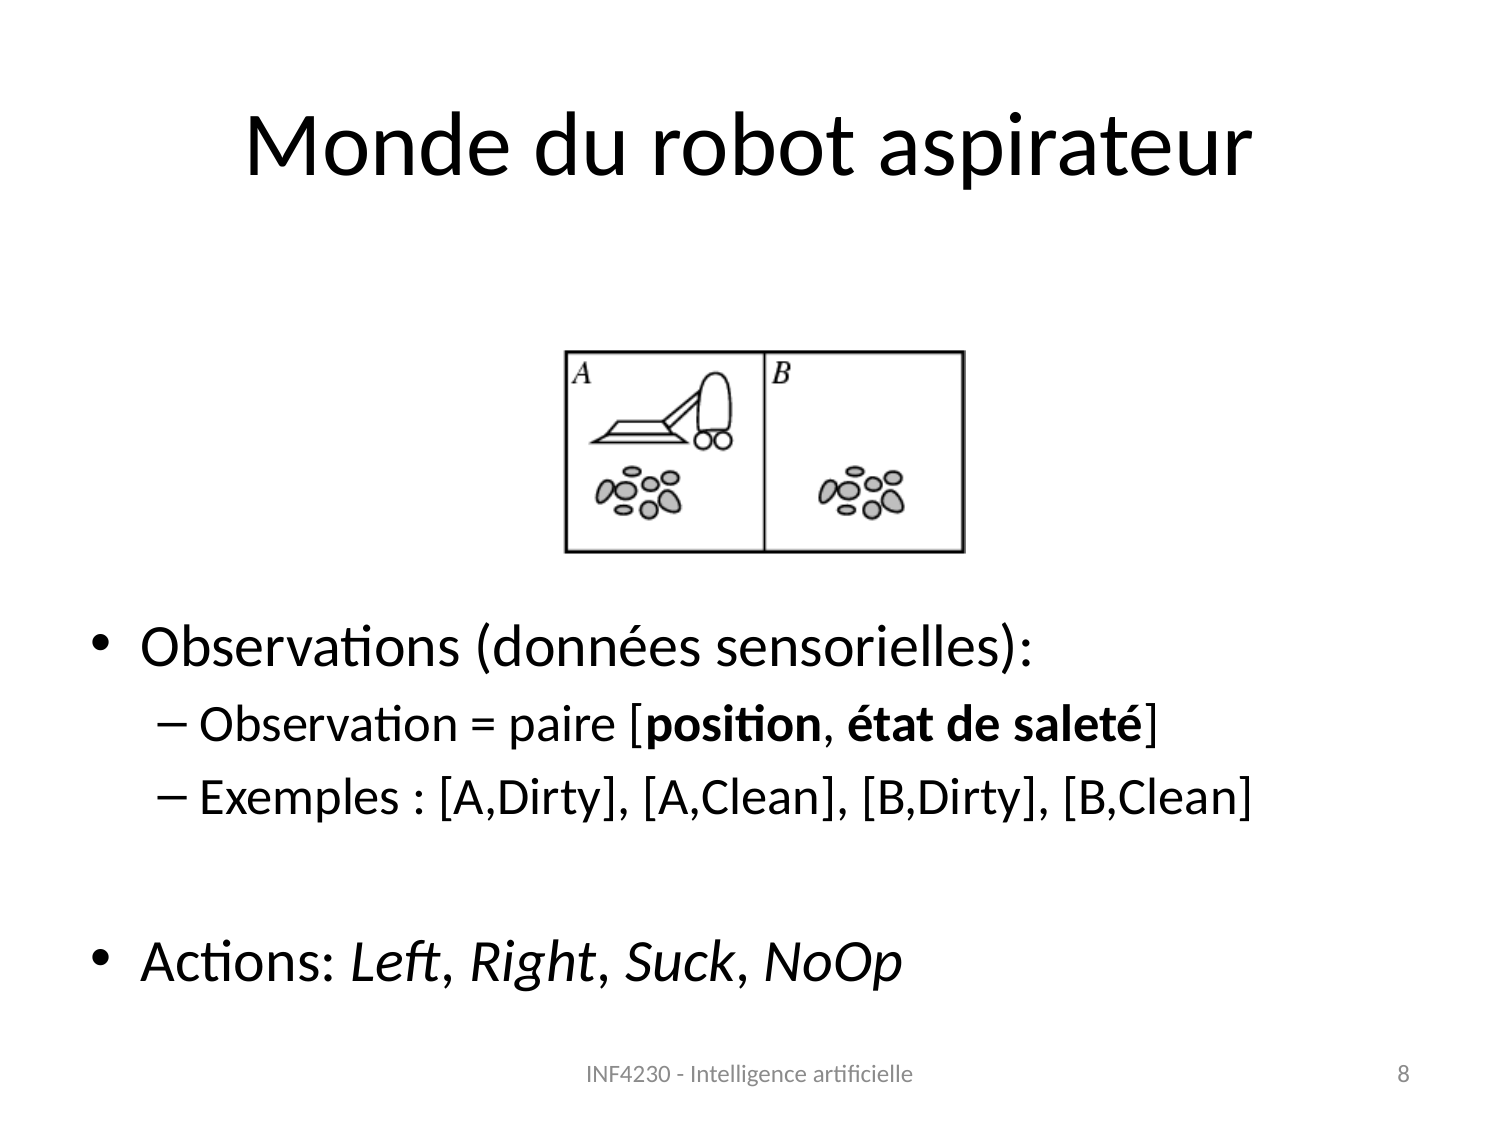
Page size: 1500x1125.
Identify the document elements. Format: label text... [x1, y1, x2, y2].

title Monde du robot aspirateur [75, 45, 1425, 233]
slide_number <numéro> [1074, 1042, 1425, 1103]
list Observations (données sensorielles): Observation = paire [position, état de saleté] Exemples : [A,Dirty], [A,Clean], [B,Dirty], [B,Clean] Actions: Left, Right, Suck, NoOp [75, 262, 1447, 1005]
picture [562, 349, 966, 557]
footer INF4230 - Intelligence artificielle [512, 1042, 988, 1103]
